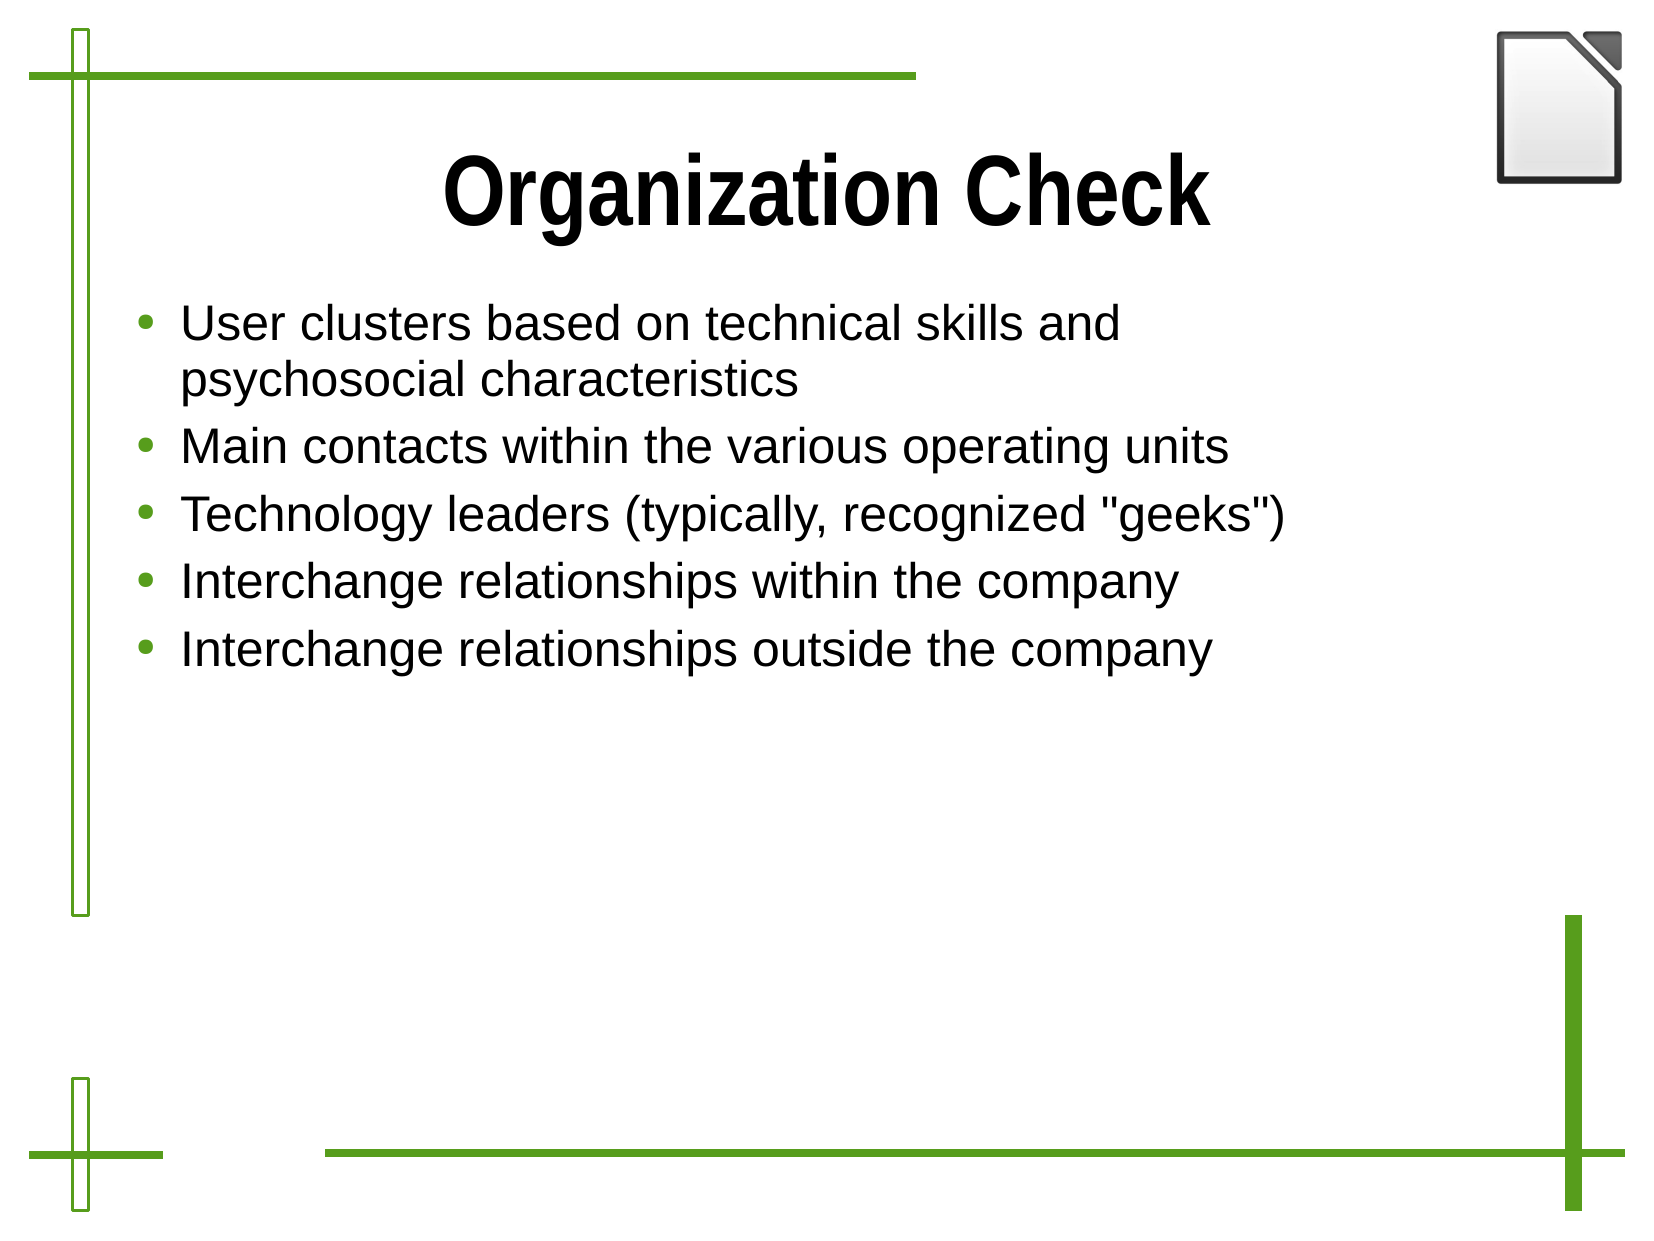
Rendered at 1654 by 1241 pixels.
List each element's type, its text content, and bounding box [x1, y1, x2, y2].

picture [1494, 29, 1624, 186]
list User clusters based on technical skills and psychosocial characteristics Main contacts within the various operating units Technology leaders (typically, recognized "geeks") Interchange relationships within the company Interchange relationships outside the company [118, 295, 1536, 1123]
title Organization Check [118, 118, 1536, 260]
